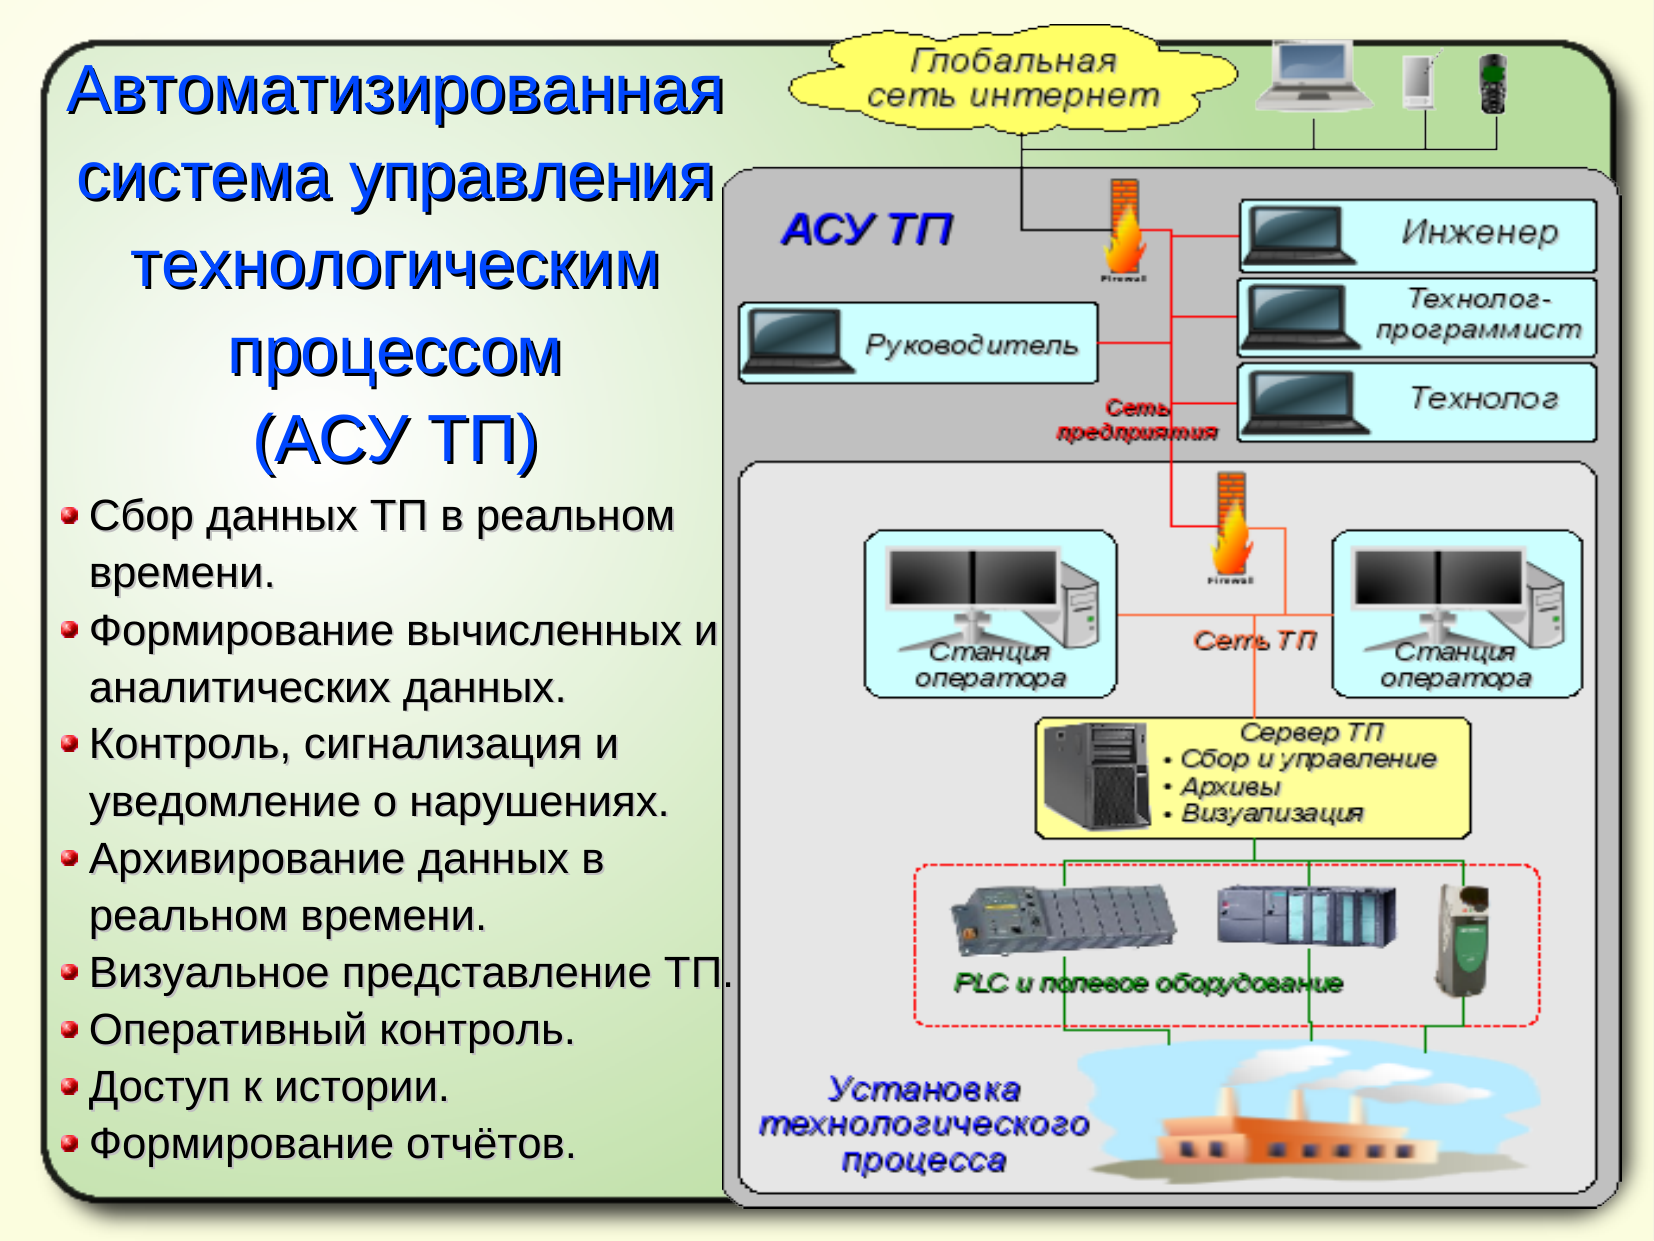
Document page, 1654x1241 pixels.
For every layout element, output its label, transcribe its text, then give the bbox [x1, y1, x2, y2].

list Сбор данных ТП в реальном времени. Формирование вычисленных и аналитических данных. Контроль, сигнализация и уведомление о нарушениях. Архивирование данных в реальном времени. Визуальное представление ТП. Оперативный контроль. Доступ к истории. Формирование отчётов. [48, 483, 782, 1160]
title Автоматизированная система управления технологическим процессом (АСУ ТП) [37, 44, 754, 470]
picture [0, 0, 1654, 1241]
